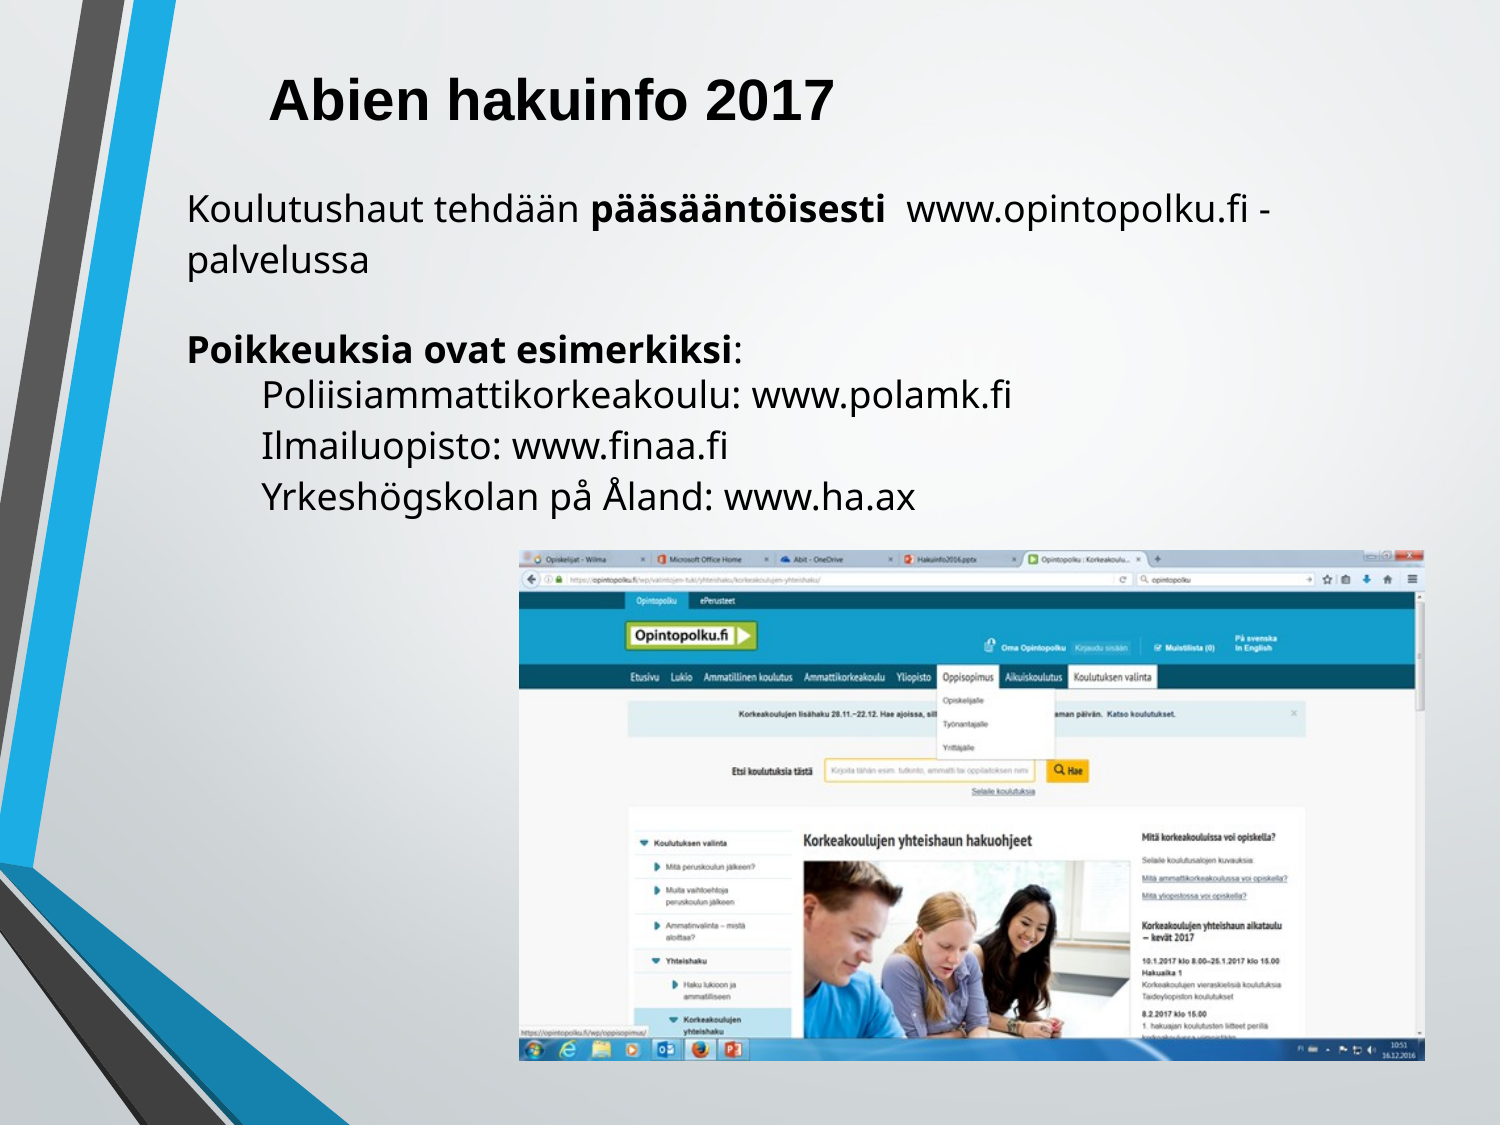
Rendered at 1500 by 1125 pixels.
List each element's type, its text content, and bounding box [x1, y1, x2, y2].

picture [631, 671, 662, 681]
text_box Koulutushaut tehdään pääsääntöisesti www.opintopolku.fi - palvelussa Poikkeuksia ovat esimerkiksi: Poliisiammattikorkeakoulu: www.polamk.fi Ilmailuopisto: www.finaa.fi Yrkeshögskolan på Åland: www.ha.ax [171, 177, 1423, 531]
picture [703, 672, 792, 681]
picture [805, 672, 885, 682]
picture [519, 550, 1425, 1061]
picture [671, 671, 692, 681]
picture [897, 673, 931, 684]
text_box Abien hakuinfo 2017 [253, 54, 1400, 177]
